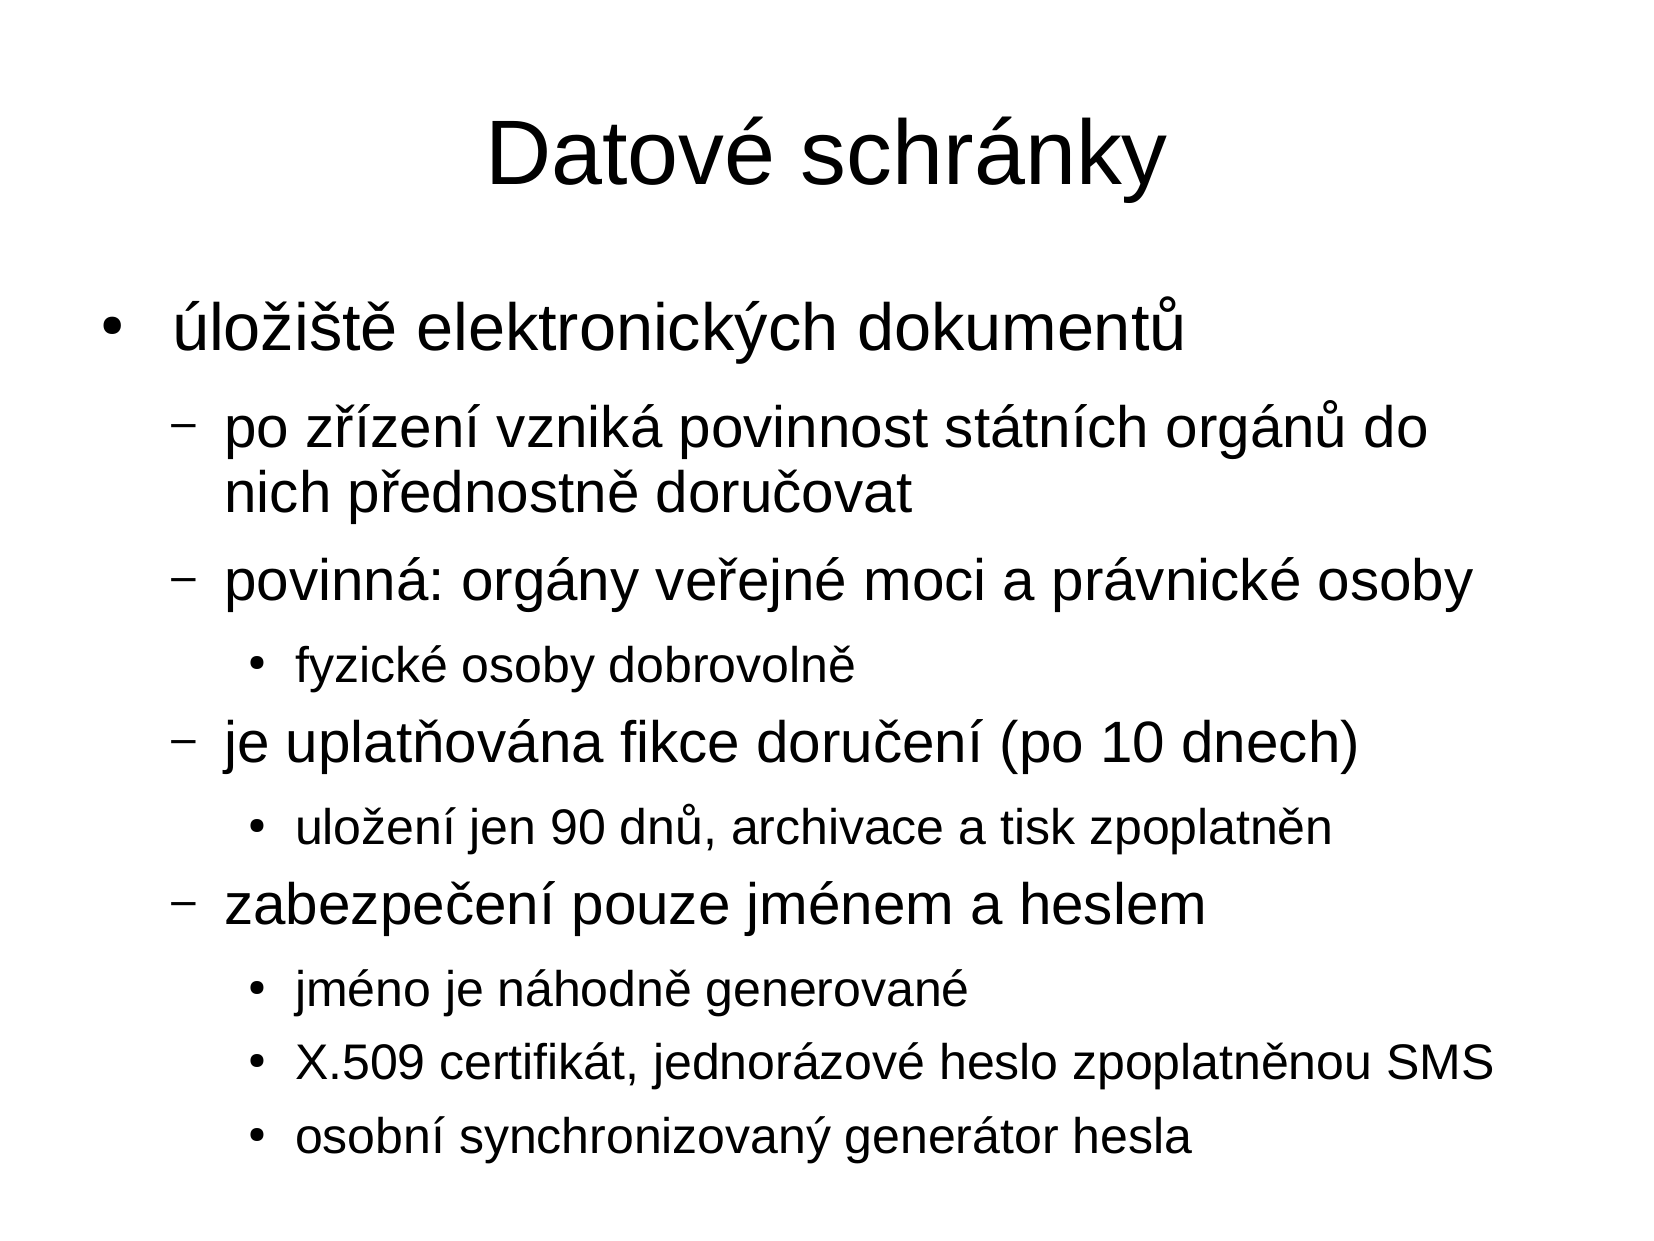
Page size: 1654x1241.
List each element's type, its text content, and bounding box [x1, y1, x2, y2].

title Datové schránky [82, 49, 1571, 257]
list úložiště elektronických dokumentů po zřízení vzniká povinnost státních orgánů do nich přednostně doručovat povinná: orgány veřejné moci a právnické osoby fyzické osoby dobrovolně je uplatňována fikce doručení (po 10 dnech) uložení jen 90 dnů, archivace a tisk zpoplatněn zabezpečení pouze jménem a heslem jméno je náhodně generované X.509 certifikát, jednorázové heslo zpoplatněnou SMS osobní synchronizovaný generátor hesla [82, 290, 1538, 1205]
